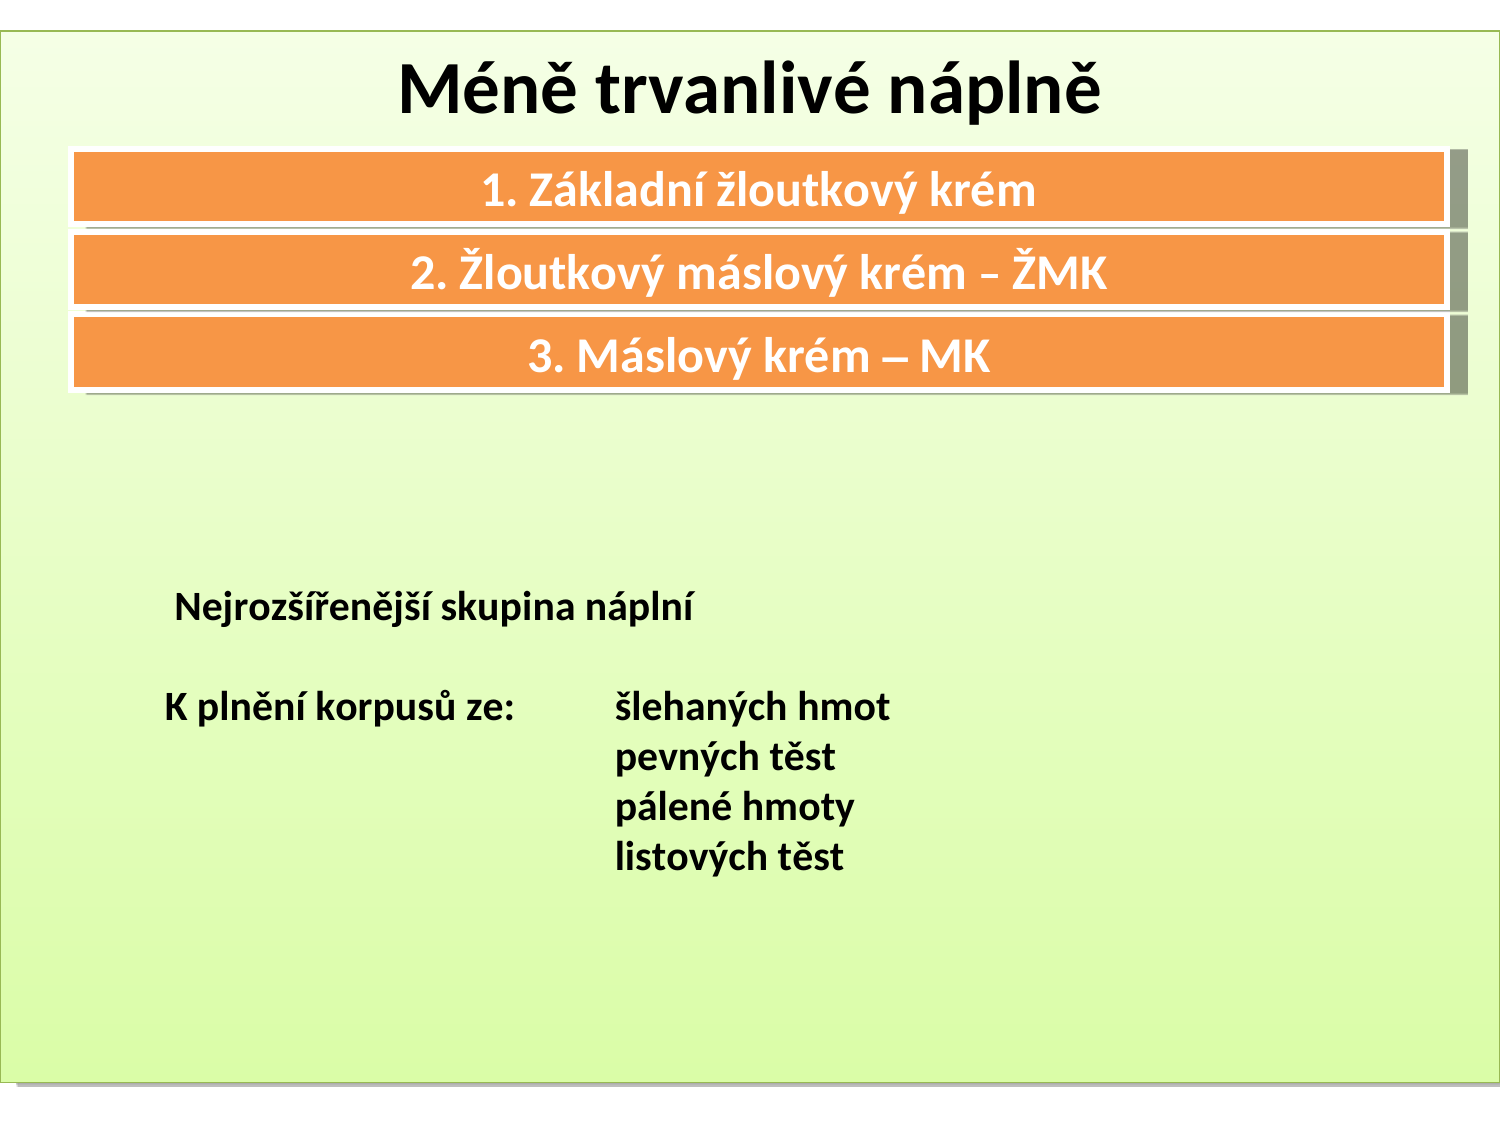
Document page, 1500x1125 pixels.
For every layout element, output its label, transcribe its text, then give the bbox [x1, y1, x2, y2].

text_box 1. Základní žloutkový krém [70, 148, 1447, 225]
text_box Méně trvanlivé náplně Nejrozšířenější skupina náplní K plnění korpusů ze: šlehaných hmot pevných těst pálené hmoty listových těst [0, 31, 1500, 1083]
text_box 2. Žloutkový máslový krém ‒ ŽMK [70, 231, 1447, 308]
text_box 3. Máslový krém ‒ MK [70, 314, 1447, 390]
